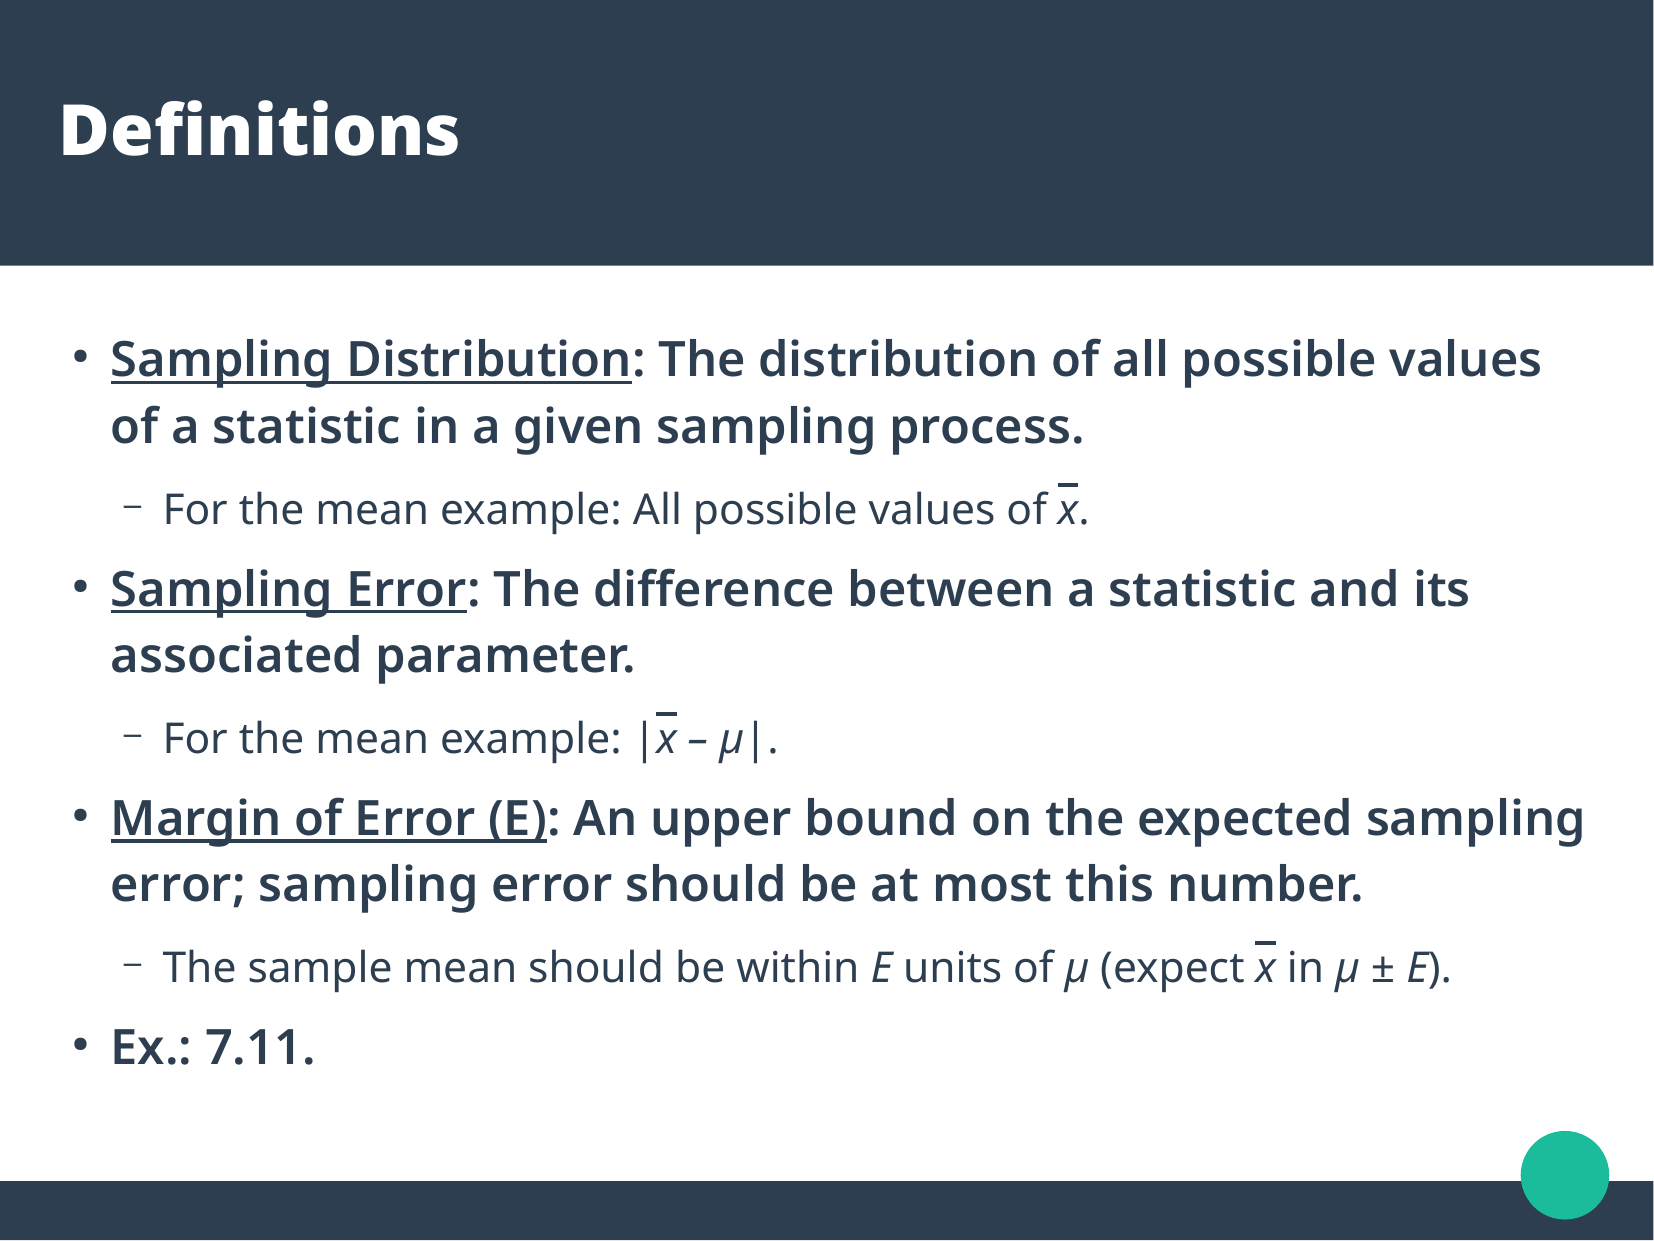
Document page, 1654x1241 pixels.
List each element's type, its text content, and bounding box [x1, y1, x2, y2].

title Definitions [59, 49, 1595, 207]
list Sampling Distribution: The distribution of all possible values of a statistic in a given sampling process. For the mean example: All possible values of x. Sampling Error: The difference between a statistic and its associated parameter. For the mean example: |x – μ|. Margin of Error (E): An upper bound on the expected sampling error; sampling error should be at most this number. The sample mean should be within E units of μ (expect x in μ ± E). Ex.: 7.11. [59, 324, 1595, 1152]
